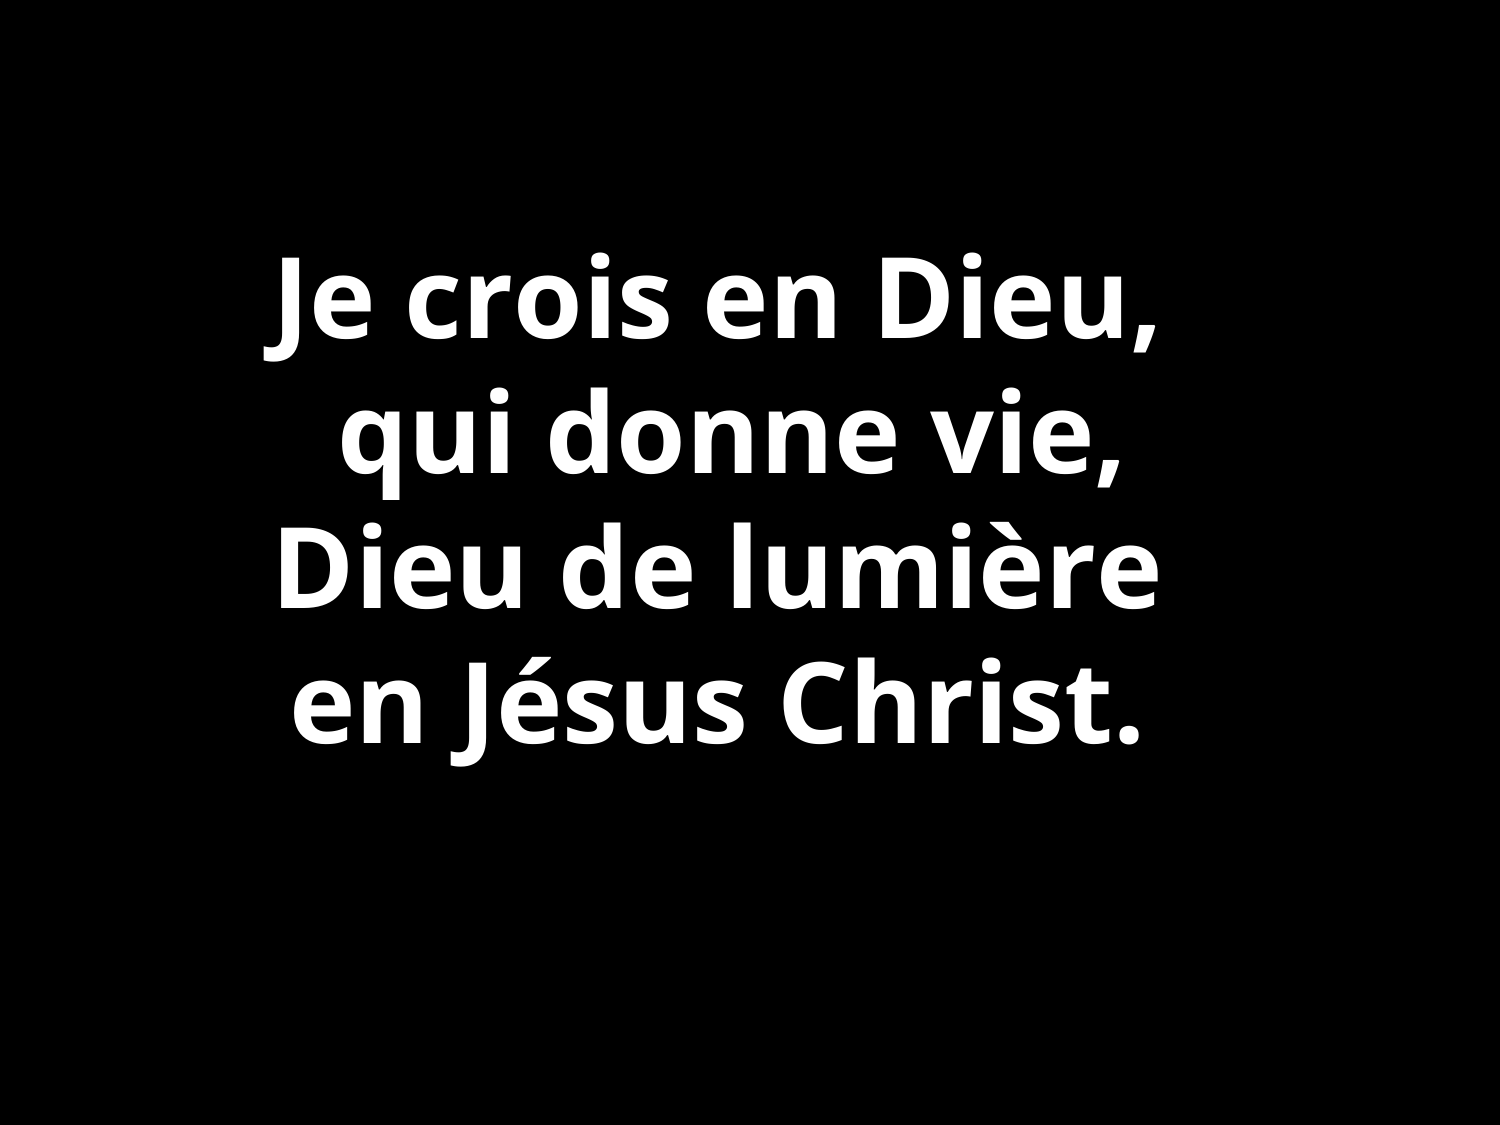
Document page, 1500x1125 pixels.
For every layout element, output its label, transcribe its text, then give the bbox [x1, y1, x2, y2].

text_box Je crois en Dieu, qui donne vie, Dieu de lumière en Jésus Christ. [298, 542, 330, 591]
text_box Je crois en Dieu, qui donne vie, Dieu de lumière en Jésus Christ. [41, 66, 1424, 591]
